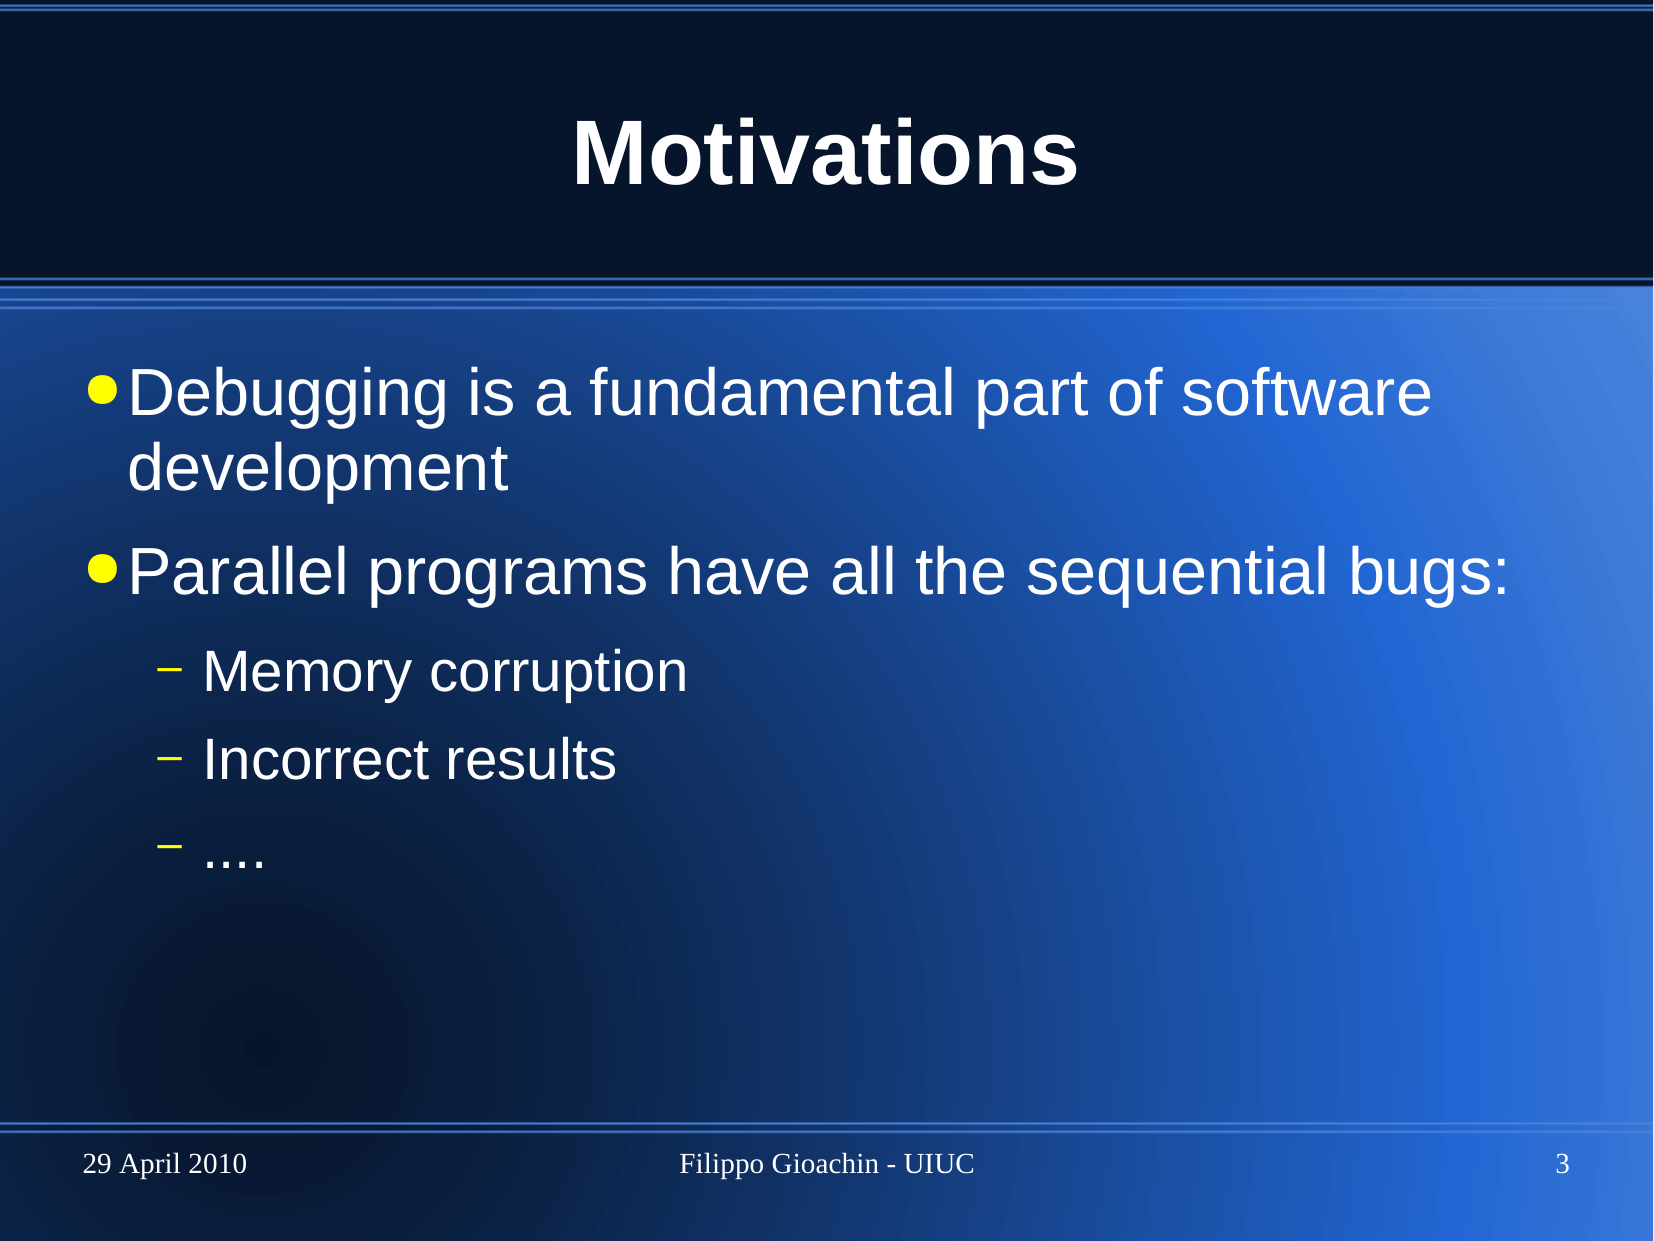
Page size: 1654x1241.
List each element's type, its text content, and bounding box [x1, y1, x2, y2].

title Motivations [82, 49, 1571, 257]
list Debugging is a fundamental part of software development Parallel programs have all the sequential bugs: Memory corruption Incorrect results .... [82, 355, 1571, 1174]
picture [0, 0, 1654, 1241]
